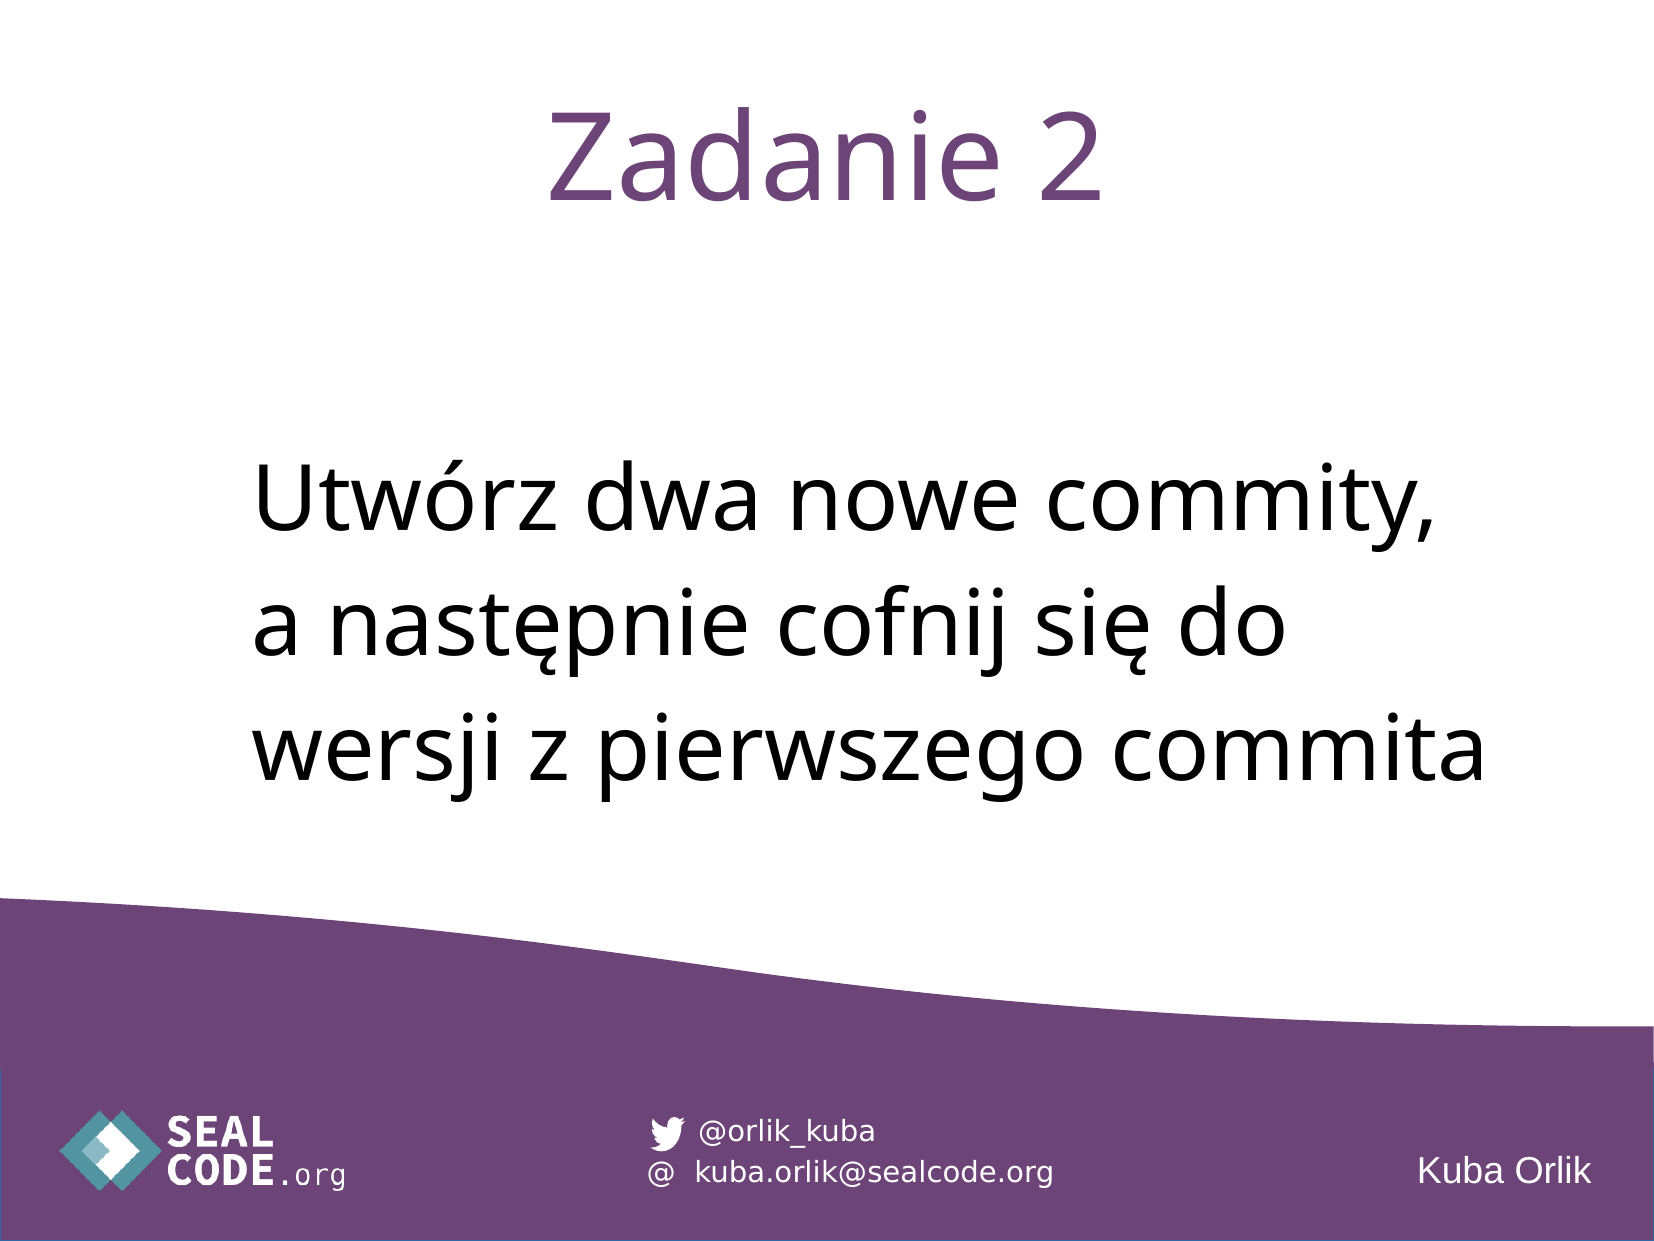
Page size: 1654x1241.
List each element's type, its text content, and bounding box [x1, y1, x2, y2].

text_box Utwórz dwa nowe commity, a następnie cofnij się do wersji z pierwszego commita [200, 425, 1536, 957]
title Zadanie 2 [82, 49, 1571, 257]
picture [59, 1110, 344, 1191]
